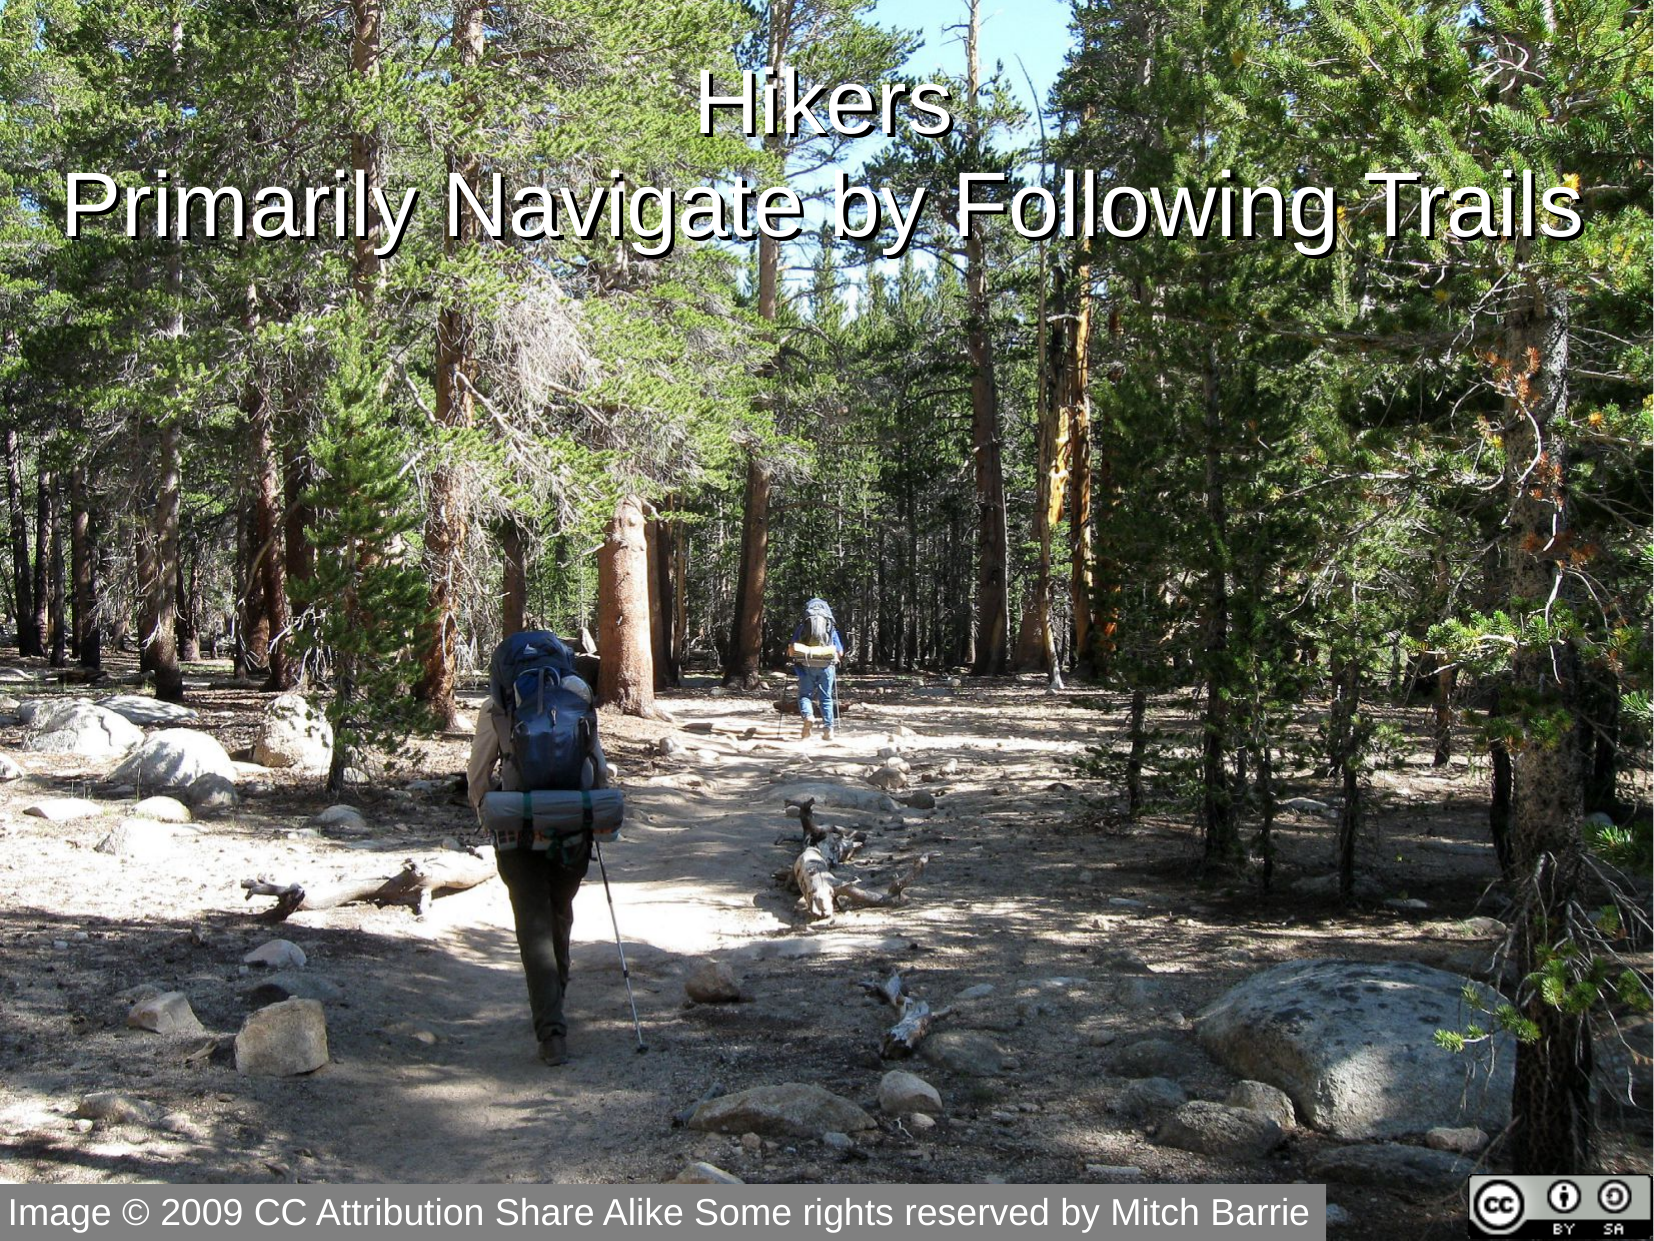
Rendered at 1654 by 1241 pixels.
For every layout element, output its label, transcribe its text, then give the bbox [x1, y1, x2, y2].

picture [0, 0, 1654, 1241]
text_box Image © 2009 CC Attribution Share Alike Some rights reserved by Mitch Barrie [0, 1184, 1327, 1241]
title Hikers Primarily Navigate by Following Trails [0, 0, 1650, 307]
